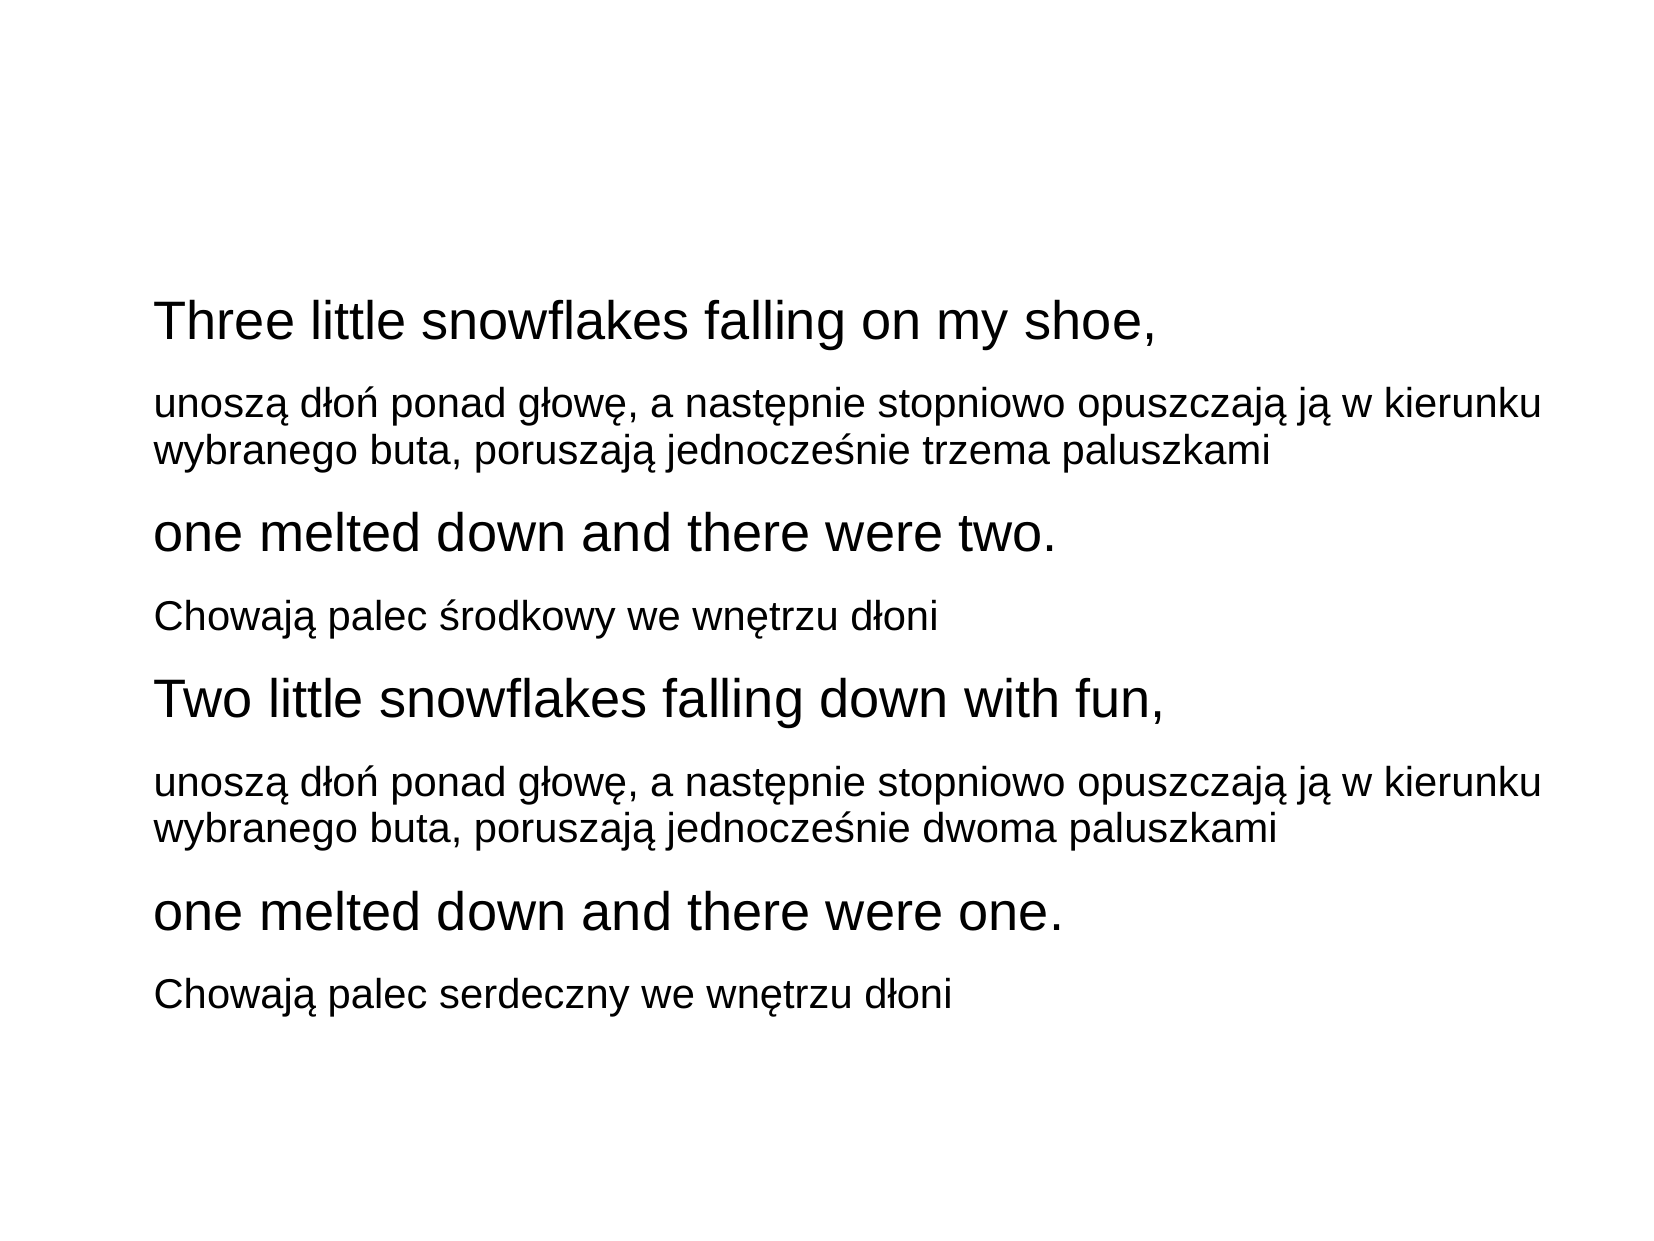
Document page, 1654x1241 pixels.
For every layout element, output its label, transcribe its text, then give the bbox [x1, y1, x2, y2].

list Three little snowflakes falling on my shoe, unoszą dłoń ponad głowę, a następnie stopniowo opuszczają ją w kierunku wybranego buta, poruszają jednocześnie trzema paluszkami one melted down and there were two. Chowają palec środkowy we wnętrzu dłoni Two little snowflakes falling down with fun, unoszą dłoń ponad głowę, a następnie stopniowo opuszczają ją w kierunku wybranego buta, poruszają jednocześnie dwoma paluszkami one melted down and there were one. Chowają palec serdeczny we wnętrzu dłoni [82, 290, 1571, 1109]
